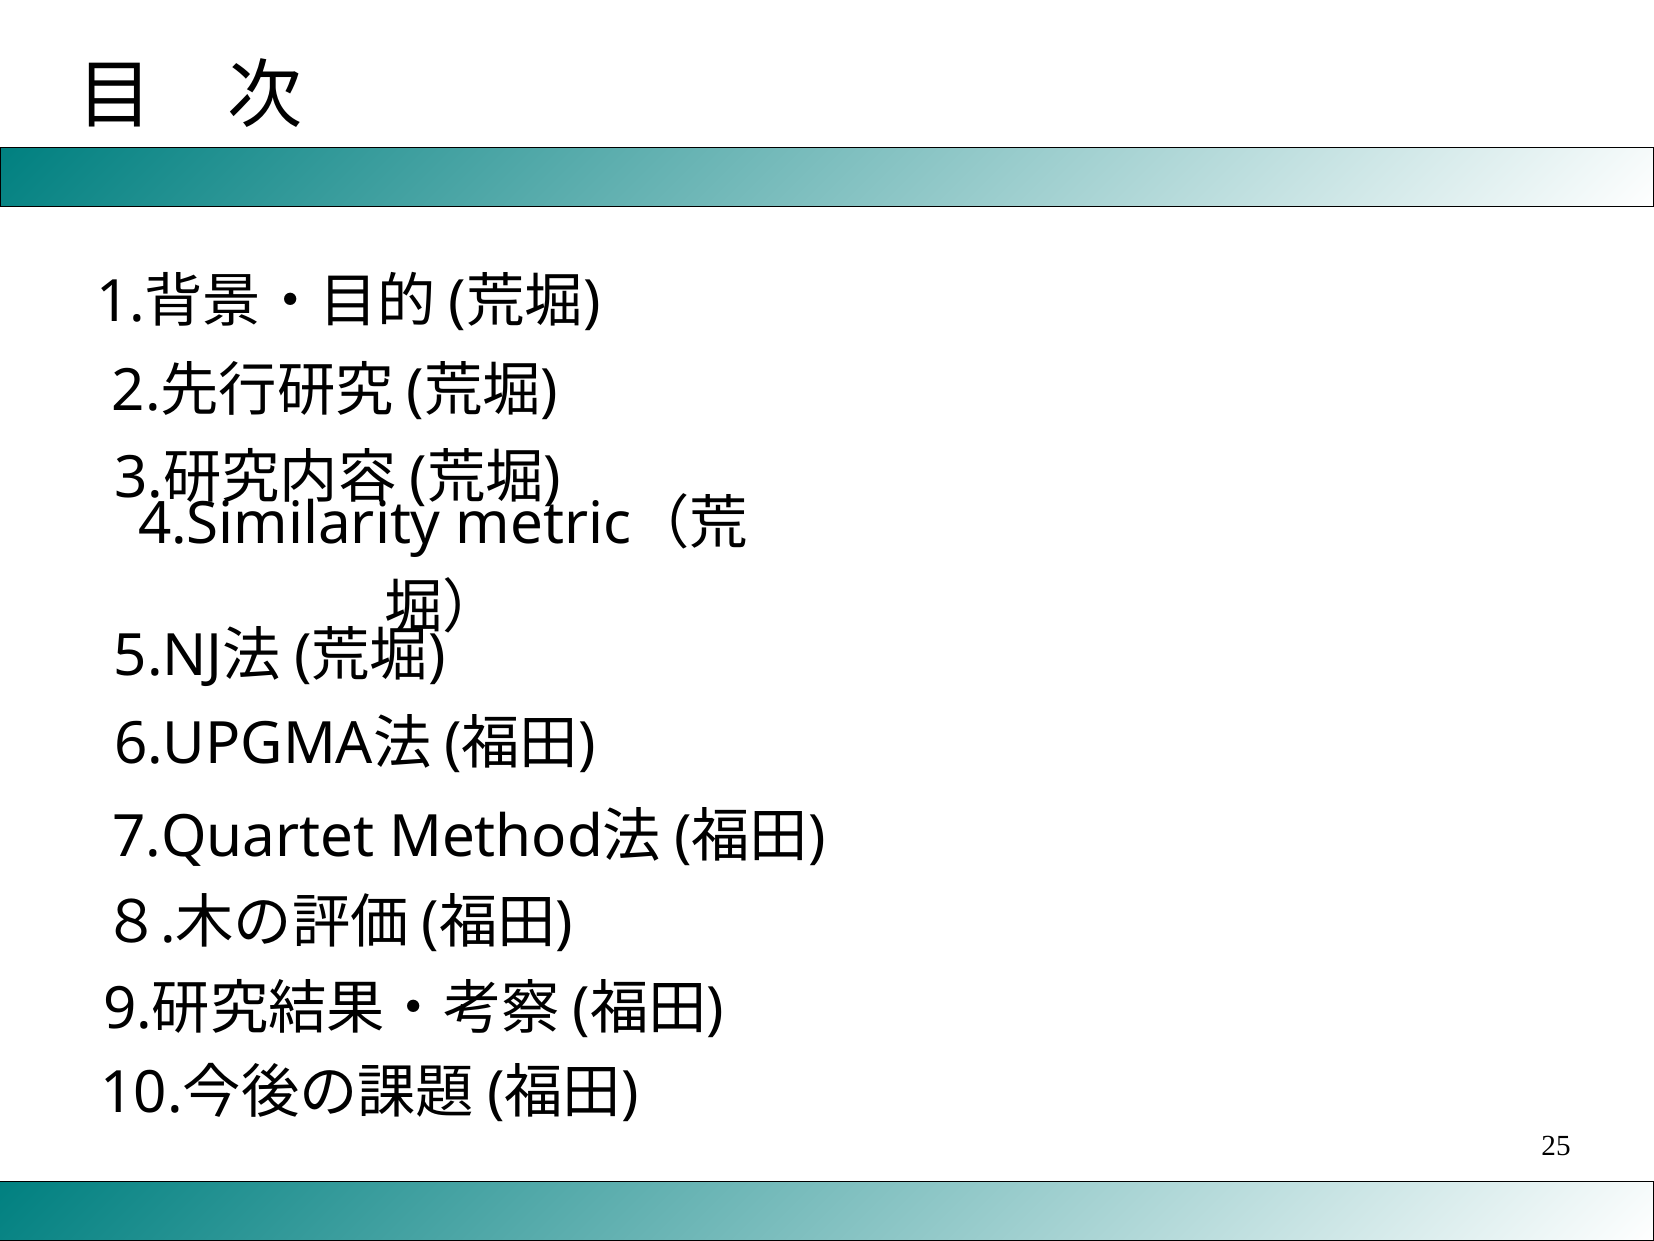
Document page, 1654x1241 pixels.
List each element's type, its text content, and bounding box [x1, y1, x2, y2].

text_box [0, 1181, 1654, 1241]
title 10.今後の課題 (福田) [94, 1042, 645, 1132]
title 4.Similarity metric（荒堀） [88, 516, 798, 605]
title 3.研究内容 (荒堀) [64, 427, 611, 517]
title ８.木の評価 (福田) [108, 872, 567, 962]
title 9.研究結果・考察 (福田) [112, 958, 715, 1048]
title 1.背景・目的 (荒堀) [80, 252, 616, 341]
title 2.先行研究 (荒堀) [86, 334, 584, 438]
title 目 次 [77, 29, 1654, 149]
title 6.UPGMA法 (福田) [73, 694, 636, 783]
title 5.NJ法 (荒堀) [102, 605, 457, 694]
title 7.Quartet Method法 (福田) [109, 786, 829, 876]
